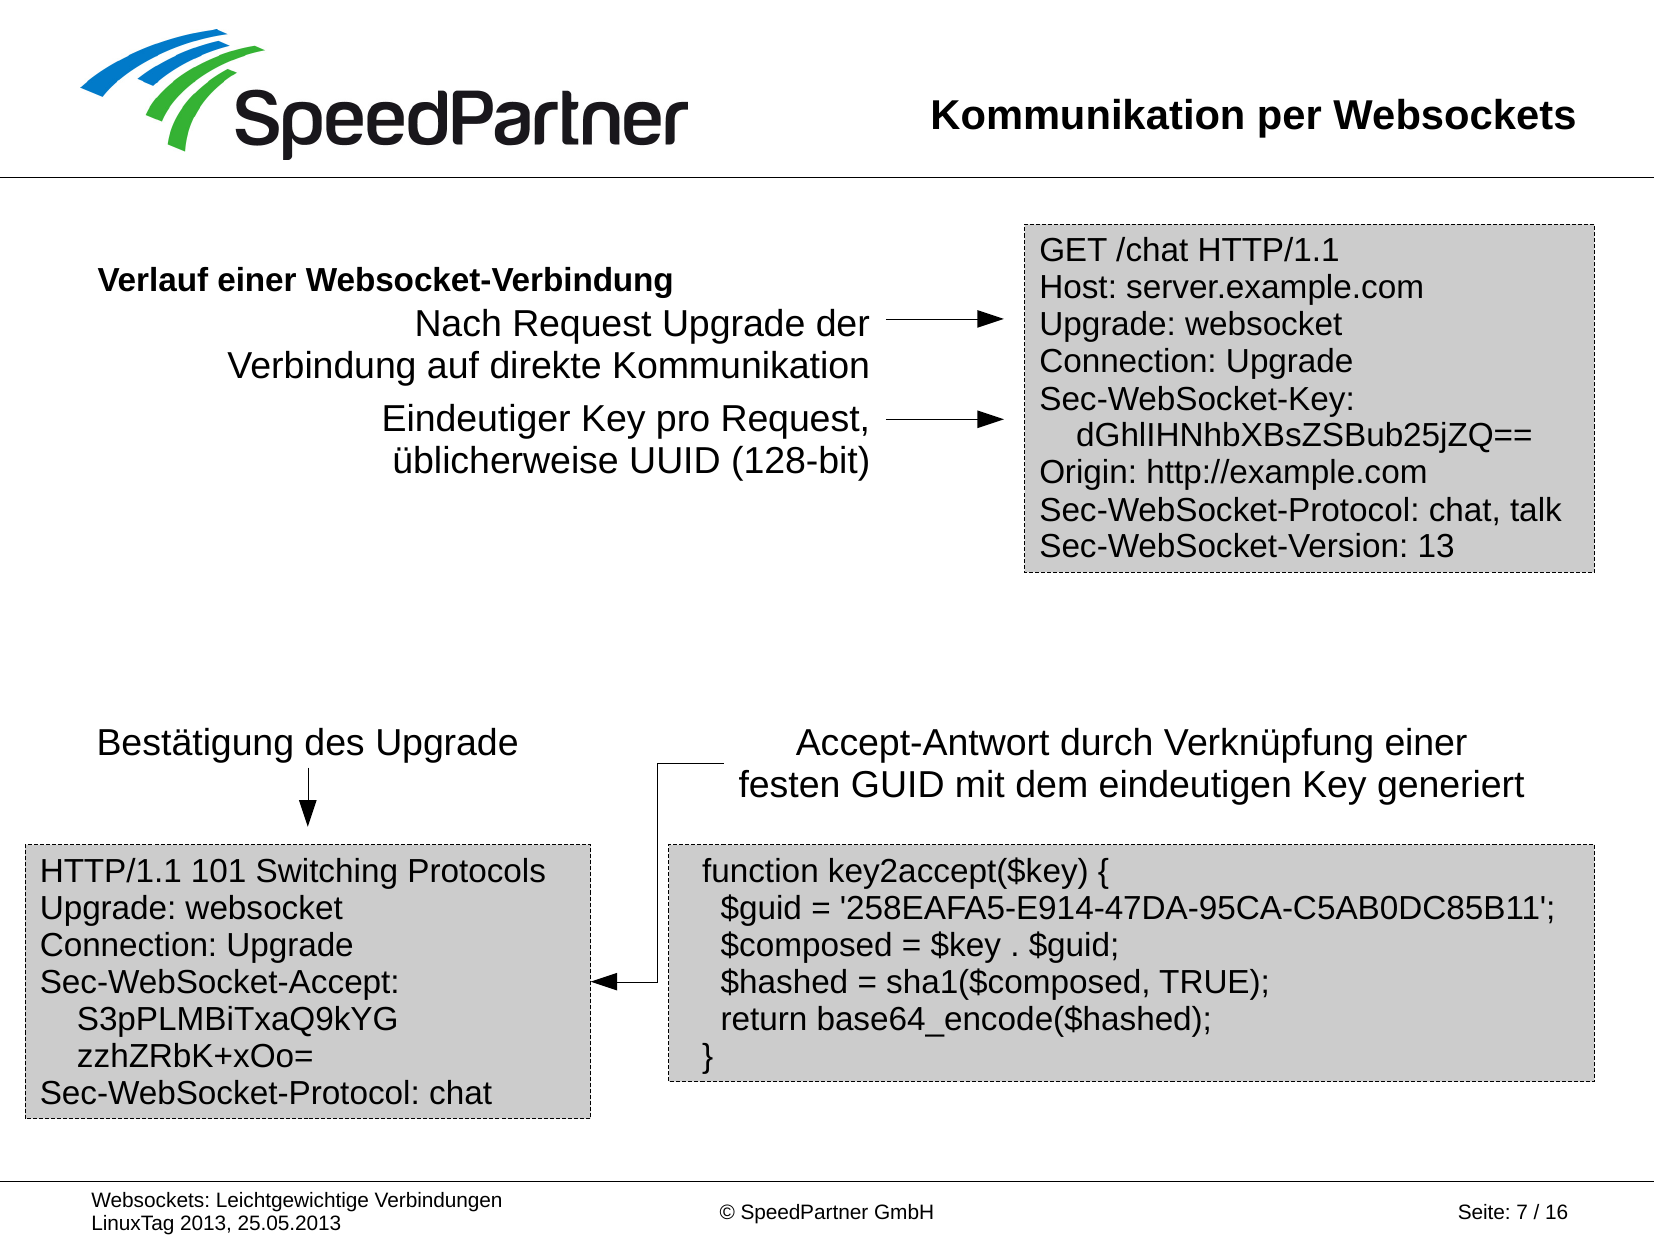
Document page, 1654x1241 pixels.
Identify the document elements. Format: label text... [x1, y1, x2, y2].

text_box function key2accept($key) { $guid = '258EAFA5-E914-47DA-95CA-C5AB0DC85B11'; $composed = $key . $guid; $hashed = sha1($composed, TRUE); return base64_encode($hashed); } [668, 844, 1595, 1082]
text_box GET /chat HTTP/1.1 Host: server.example.com Upgrade: websocket Connection: Upgrade Sec-WebSocket-Key: dGhlIHNhbXBsZSBub25jZQ== Origin: http://example.com Sec-WebSocket-Protocol: chat, talk Sec-WebSocket-Version: 13 [1024, 224, 1595, 573]
picture [80, 29, 688, 160]
text_box Verlauf einer Websocket-Verbindung [82, 253, 1565, 1177]
text_box HTTP/1.1 101 Switching Protocols Upgrade: websocket Connection: Upgrade Sec-WebSocket-Accept: S3pPLMBiTxaQ9kYG zzhZRbK+xOo= Sec-WebSocket-Protocol: chat [25, 844, 591, 1119]
text_box Eindeutiger Key pro Request, üblicherweise UUID (128-bit) [366, 389, 885, 489]
text_box Accept-Antwort durch Verknüpfung einer festen GUID mit dem eindeutigen Key generiert [723, 714, 1540, 813]
text_box Bestätigung des Upgrade [81, 714, 534, 771]
text_box Nach Request Upgrade der Verbindung auf direkte Kommunikation [212, 295, 885, 395]
title Kommunikation per Websockets [590, 70, 1577, 160]
